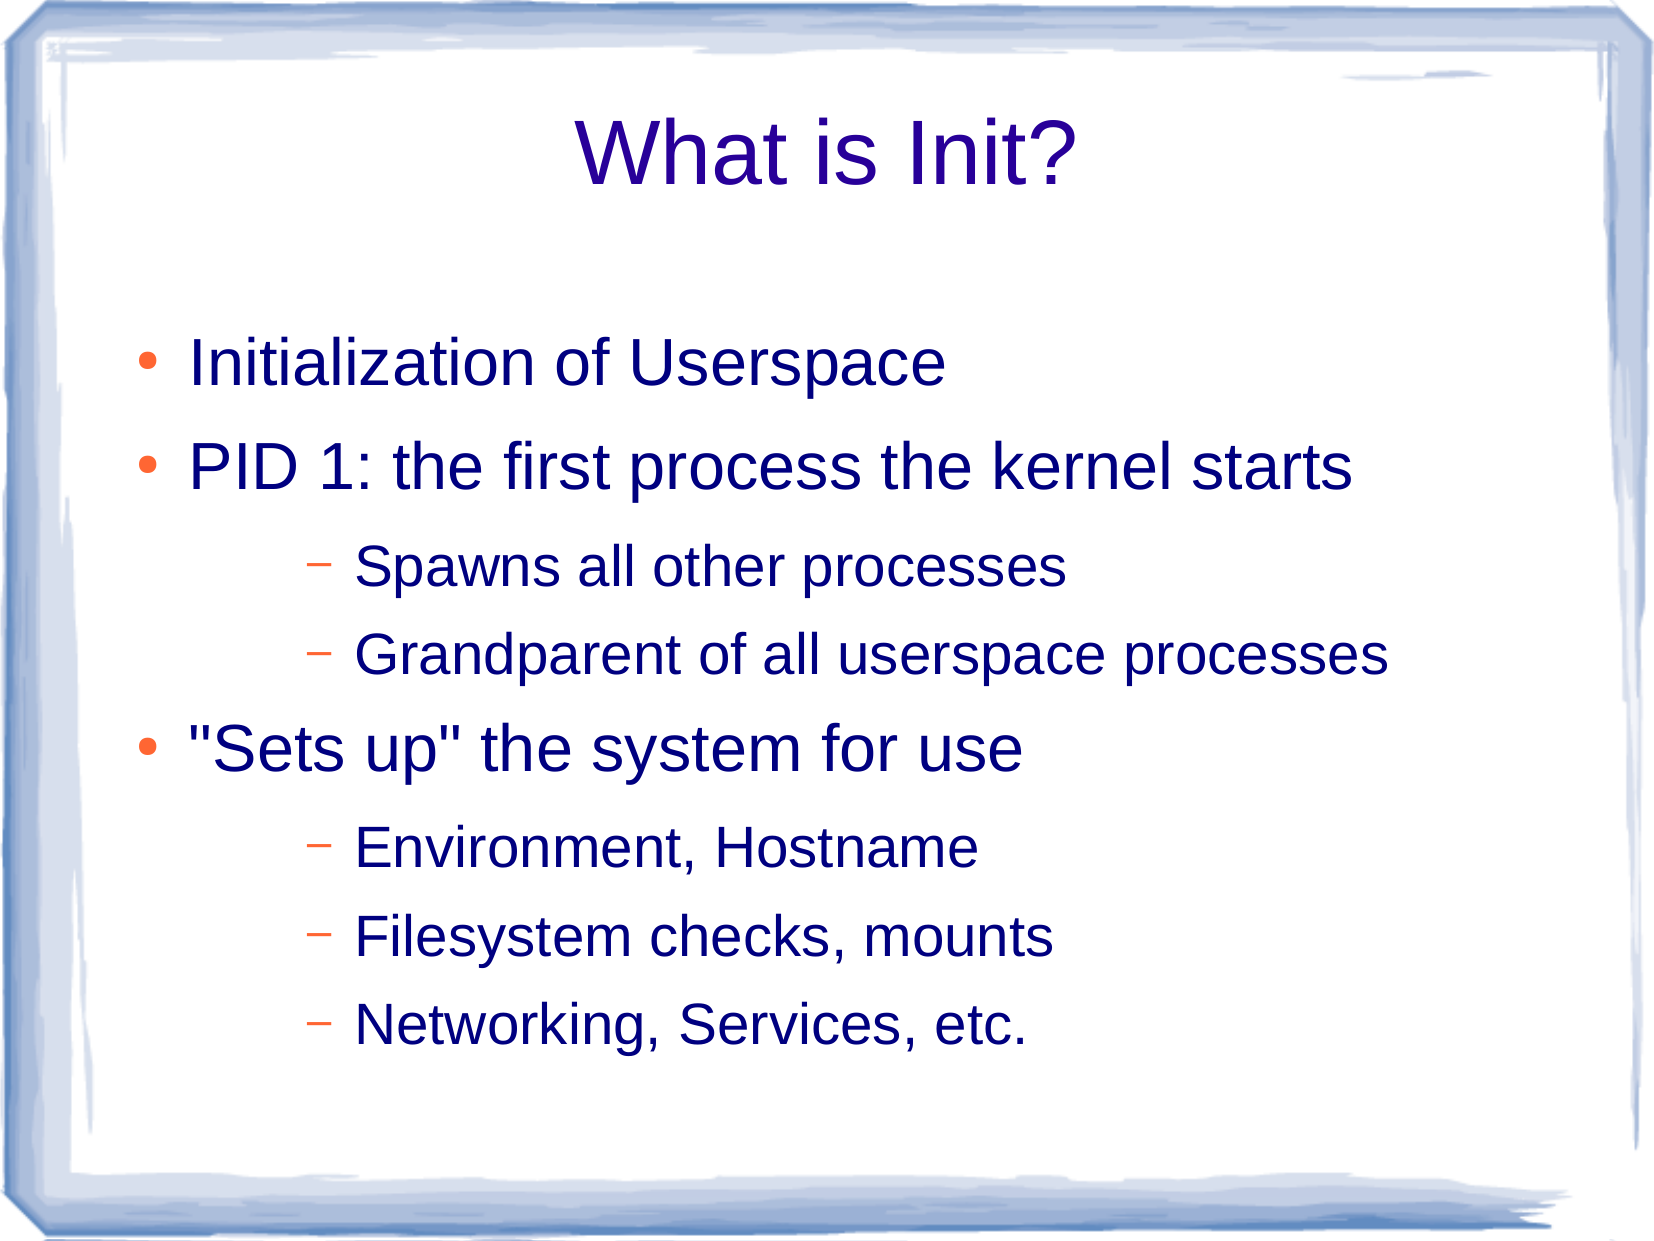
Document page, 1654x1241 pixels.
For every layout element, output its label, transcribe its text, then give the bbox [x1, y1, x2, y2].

picture [0, 0, 1654, 1241]
title What is Init? [82, 49, 1571, 257]
list Initialization of Userspace PID 1: the first process the kernel starts Spawns all other processes Grandparent of all userspace processes "Sets up" the system for use Environment, Hostname Filesystem checks, mounts Networking, Services, etc. [118, 324, 1571, 1058]
